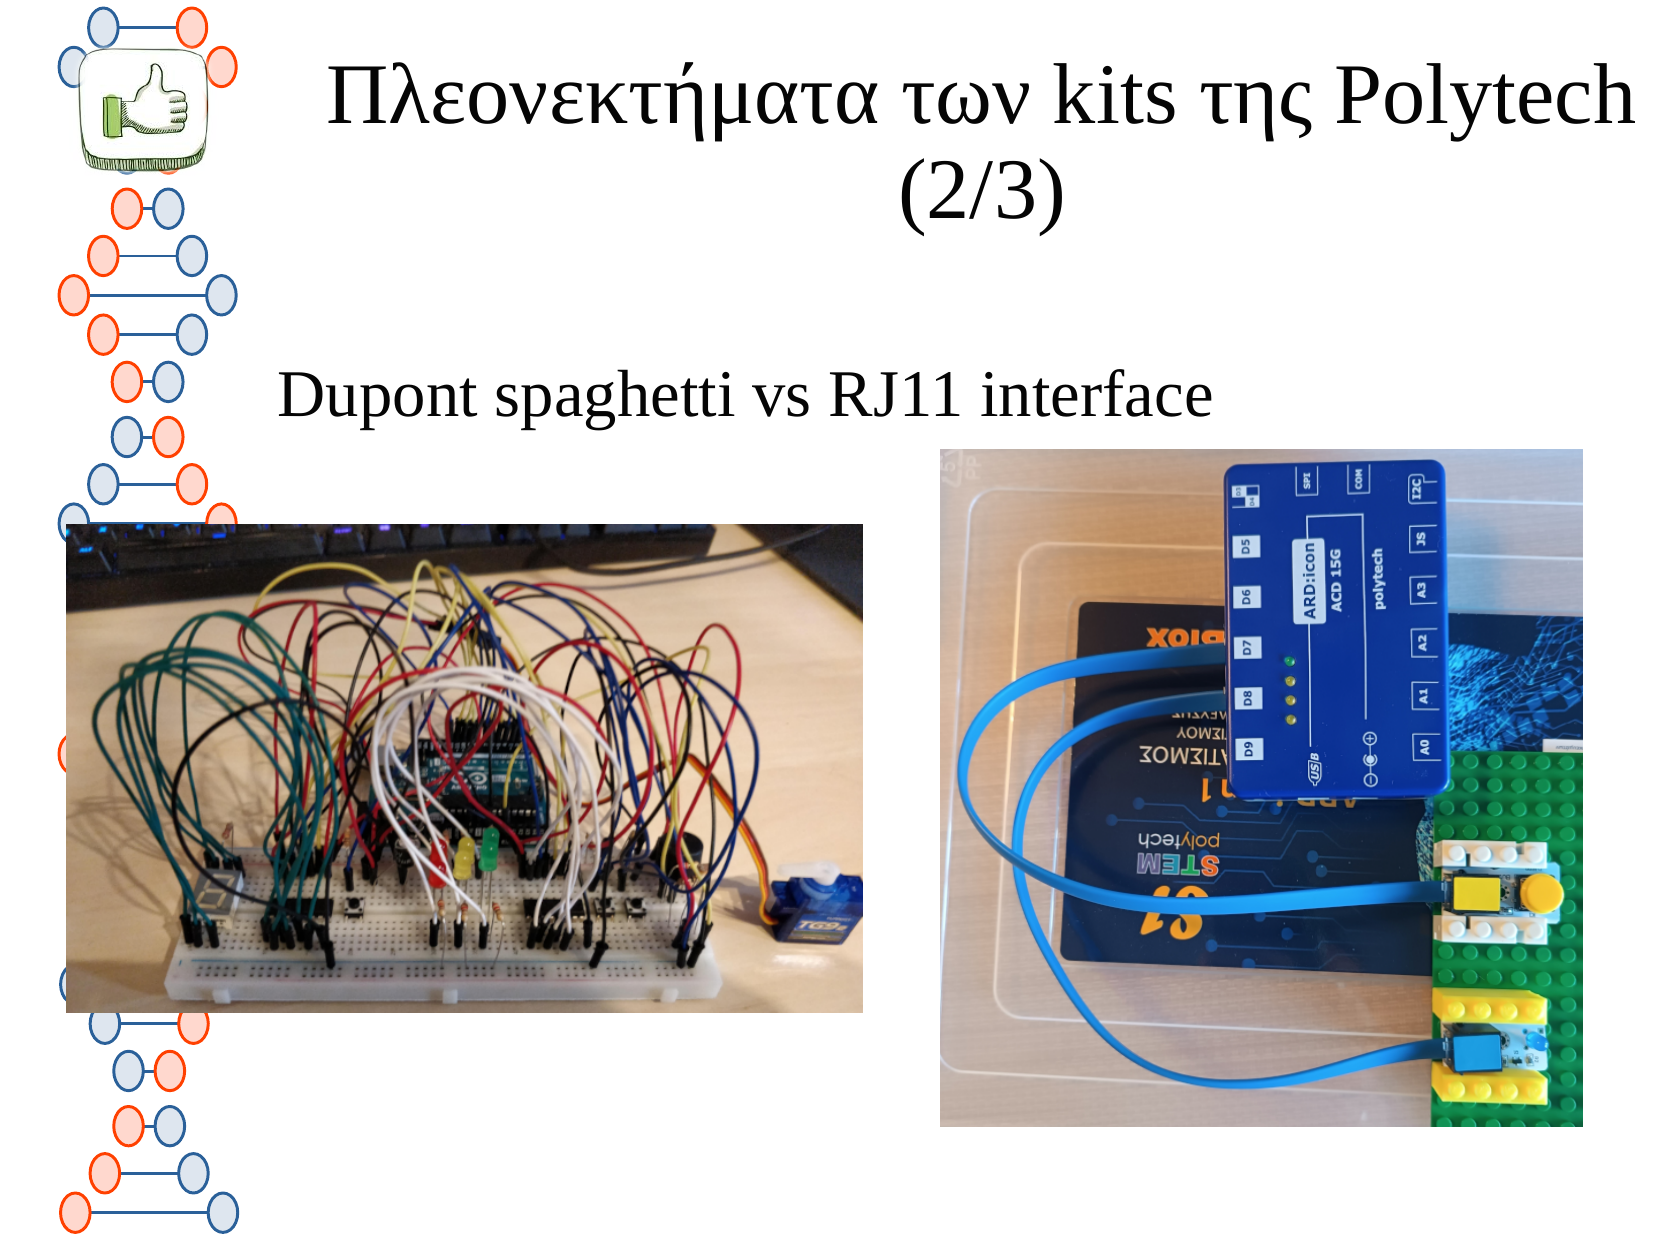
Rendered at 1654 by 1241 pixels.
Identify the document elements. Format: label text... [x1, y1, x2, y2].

picture [69, 39, 219, 180]
list Dupont spaghetti vs RJ11 interface [277, 356, 1654, 1076]
picture [940, 449, 1583, 1127]
title Πλεονεκτήματα των kits της Polytech (2/3) [238, 38, 1654, 246]
picture [66, 524, 863, 1013]
